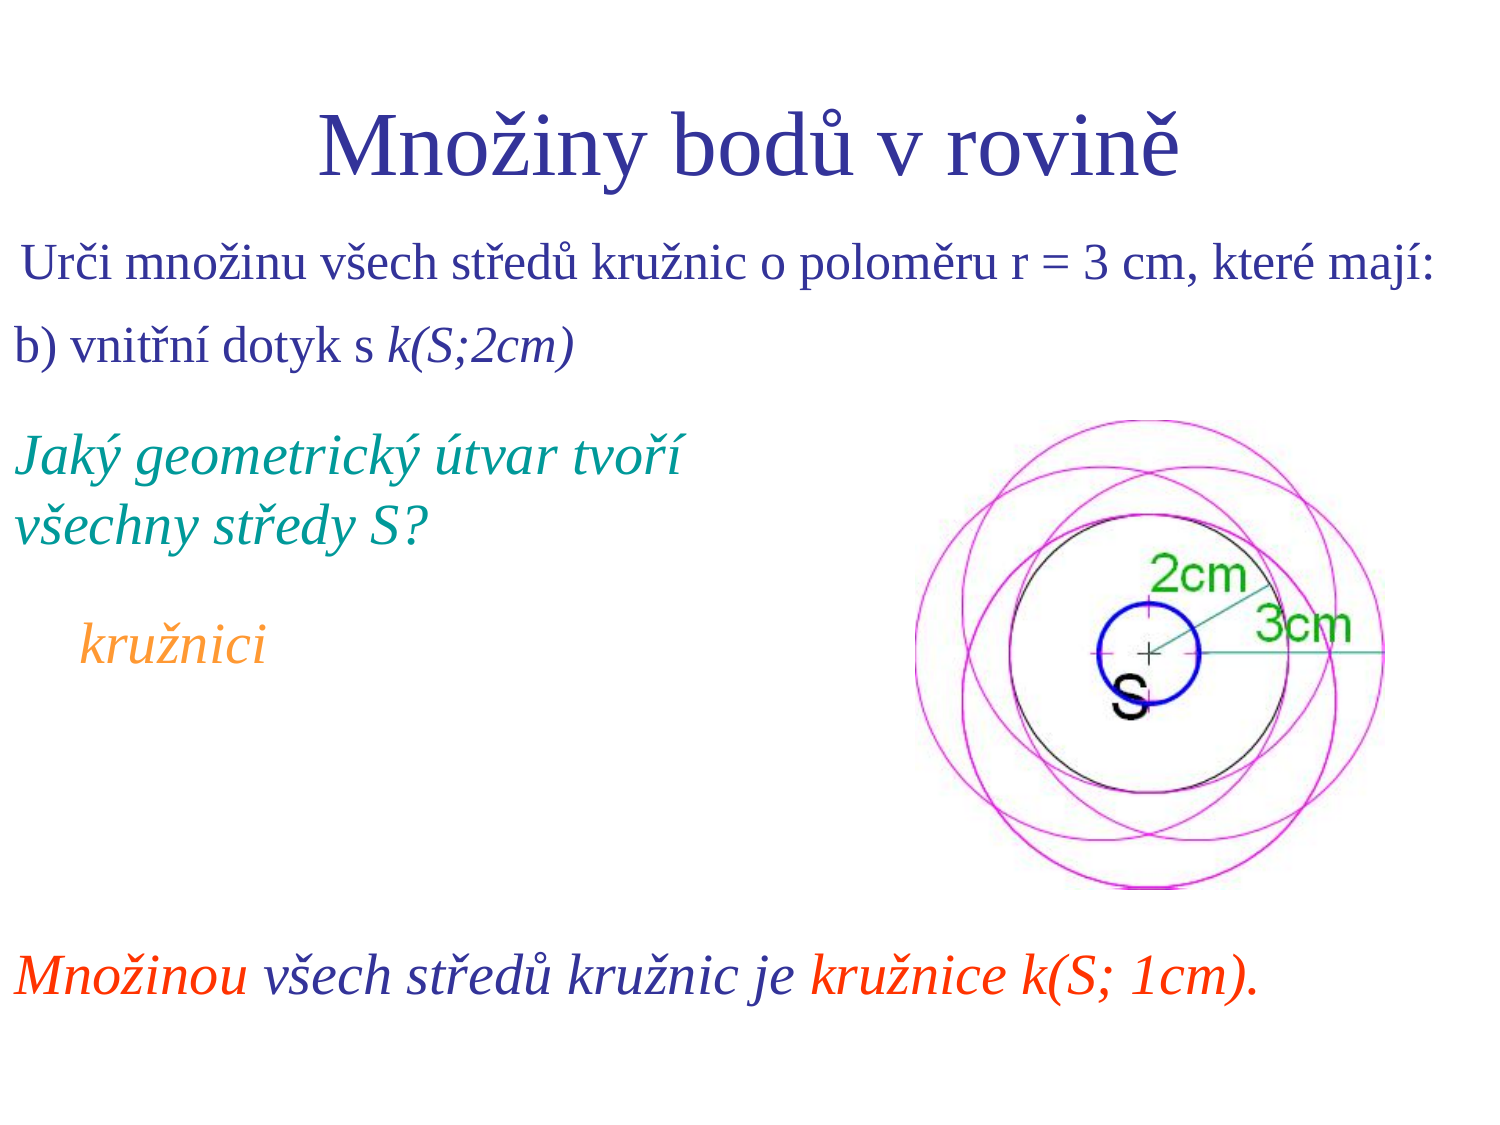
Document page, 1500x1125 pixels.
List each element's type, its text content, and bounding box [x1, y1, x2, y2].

text_box b) vnitřní dotyk s k(S;2cm) [0, 302, 1500, 381]
text_box Množinou všech středů kružnic je kružnice k(S; 1cm). [0, 928, 1500, 1015]
text_box kružnici [64, 597, 443, 684]
text_box Jaký geometrický útvar tvoří všechny středy S? [0, 408, 774, 565]
title Množiny bodů v rovině [75, 45, 1426, 219]
text_box Urči množinu všech středů kružnic o poloměru r = 3 cm, které mají: [5, 219, 1500, 298]
picture [915, 420, 1385, 890]
